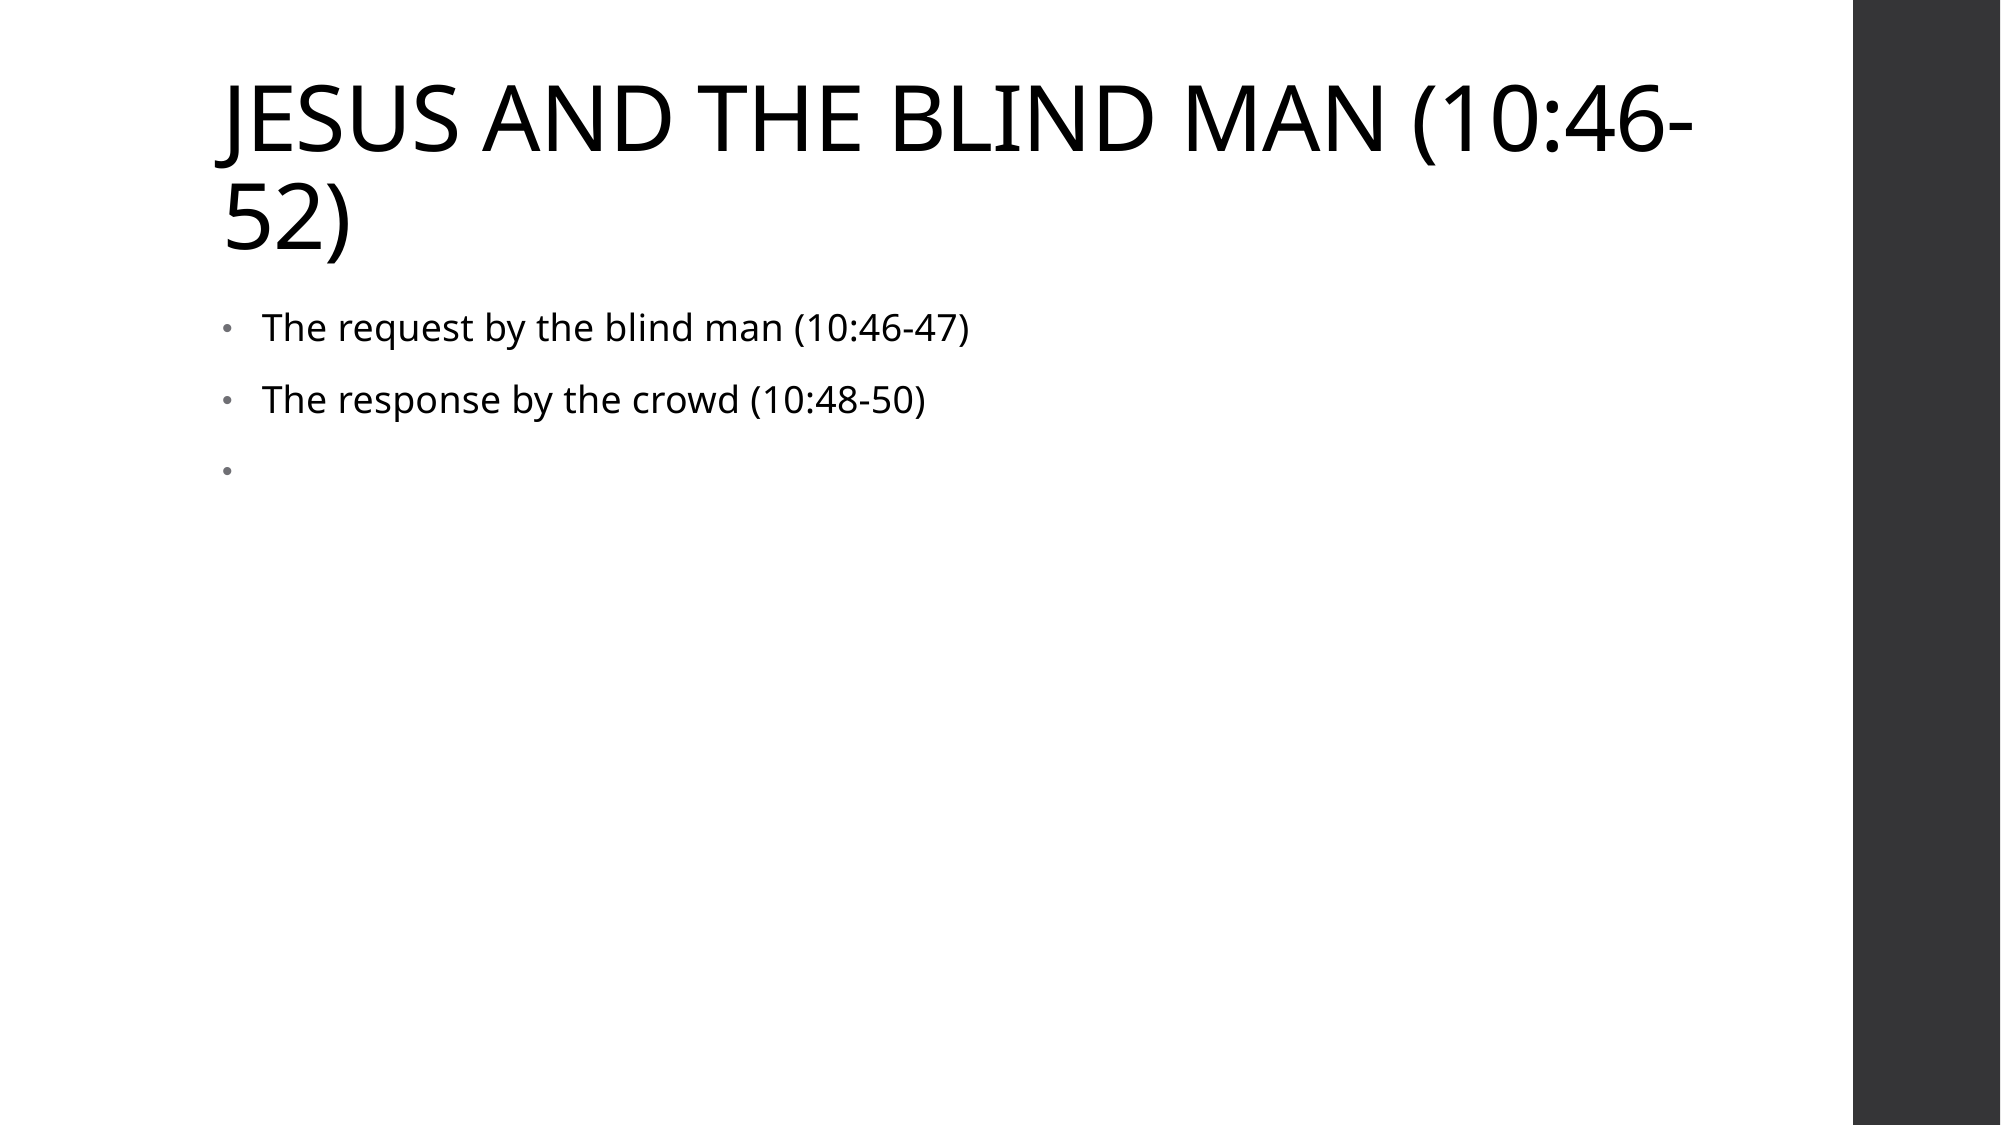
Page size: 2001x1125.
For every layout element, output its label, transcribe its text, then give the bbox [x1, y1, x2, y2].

title JESUS AND THE BLIND MAN (10:46-52) [206, 60, 1797, 278]
list The request by the blind man (10:46-47) The response by the crowd (10:48-50) [206, 299, 1617, 1014]
